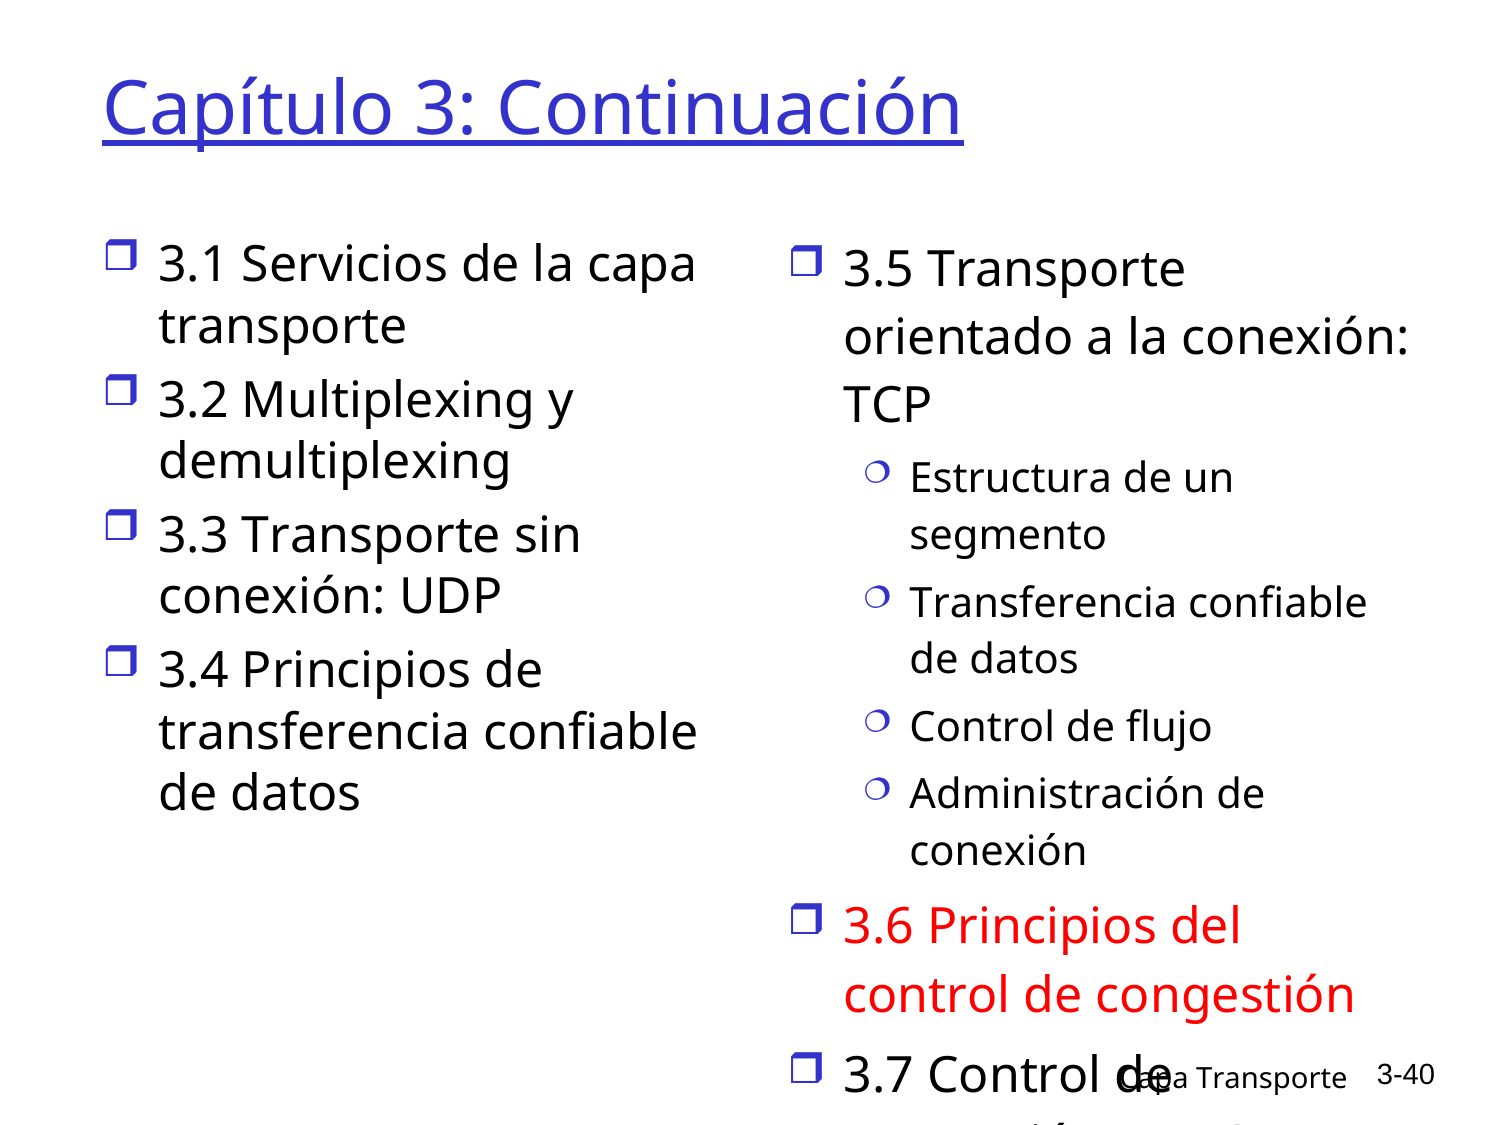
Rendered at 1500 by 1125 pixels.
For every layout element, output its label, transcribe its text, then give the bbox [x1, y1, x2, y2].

list 3.1 Servicios de la capa transporte 3.2 Multiplexing y demultiplexing 3.3 Transporte sin conexión: UDP 3.4 Principios de transferencia confiable de datos [87, 224, 741, 983]
list 3.5 Transporte orientado a la conexión: TCP Estructura de un segmento Transferencia confiable de datos Control de flujo Administración de conexión 3.6 Principios del control de congestión 3.7 Control de congestión en TCP [772, 224, 1426, 1060]
title Capítulo 3: Continuación [87, 15, 1426, 196]
